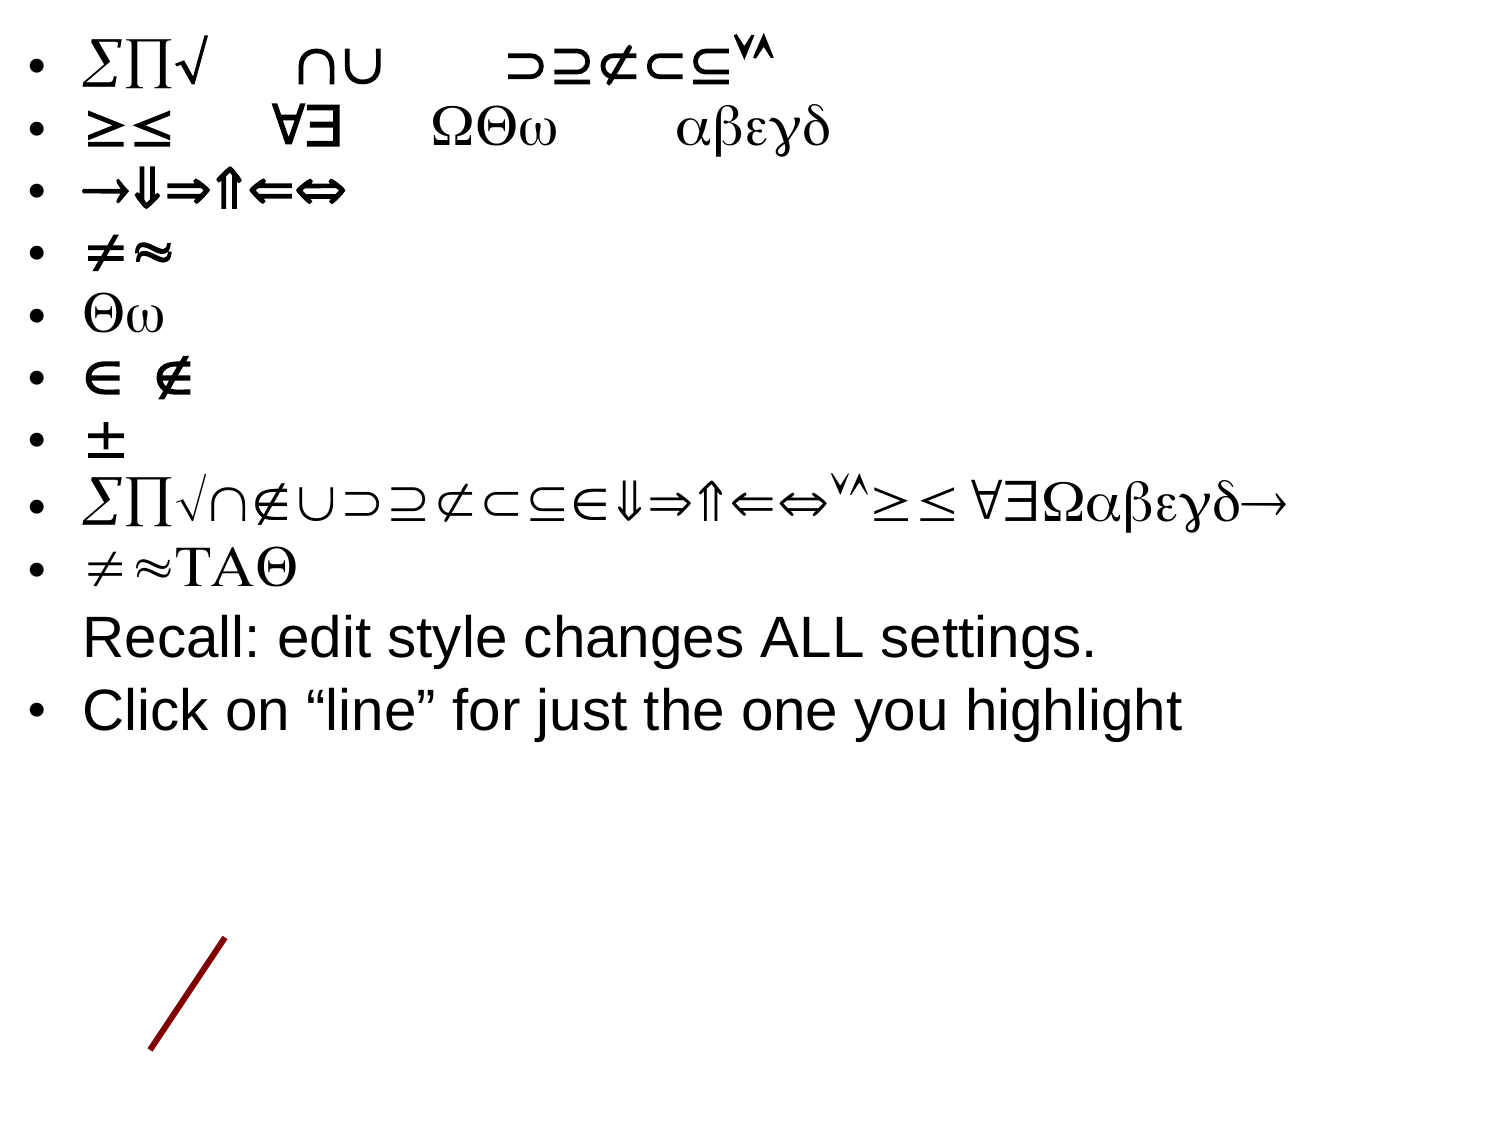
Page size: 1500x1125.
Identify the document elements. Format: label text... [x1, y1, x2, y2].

list      Qw    Qw     TAQ Recall: edit style changes ALL settings. Click on “line” for just the one you highlight [11, 37, 1500, 908]
